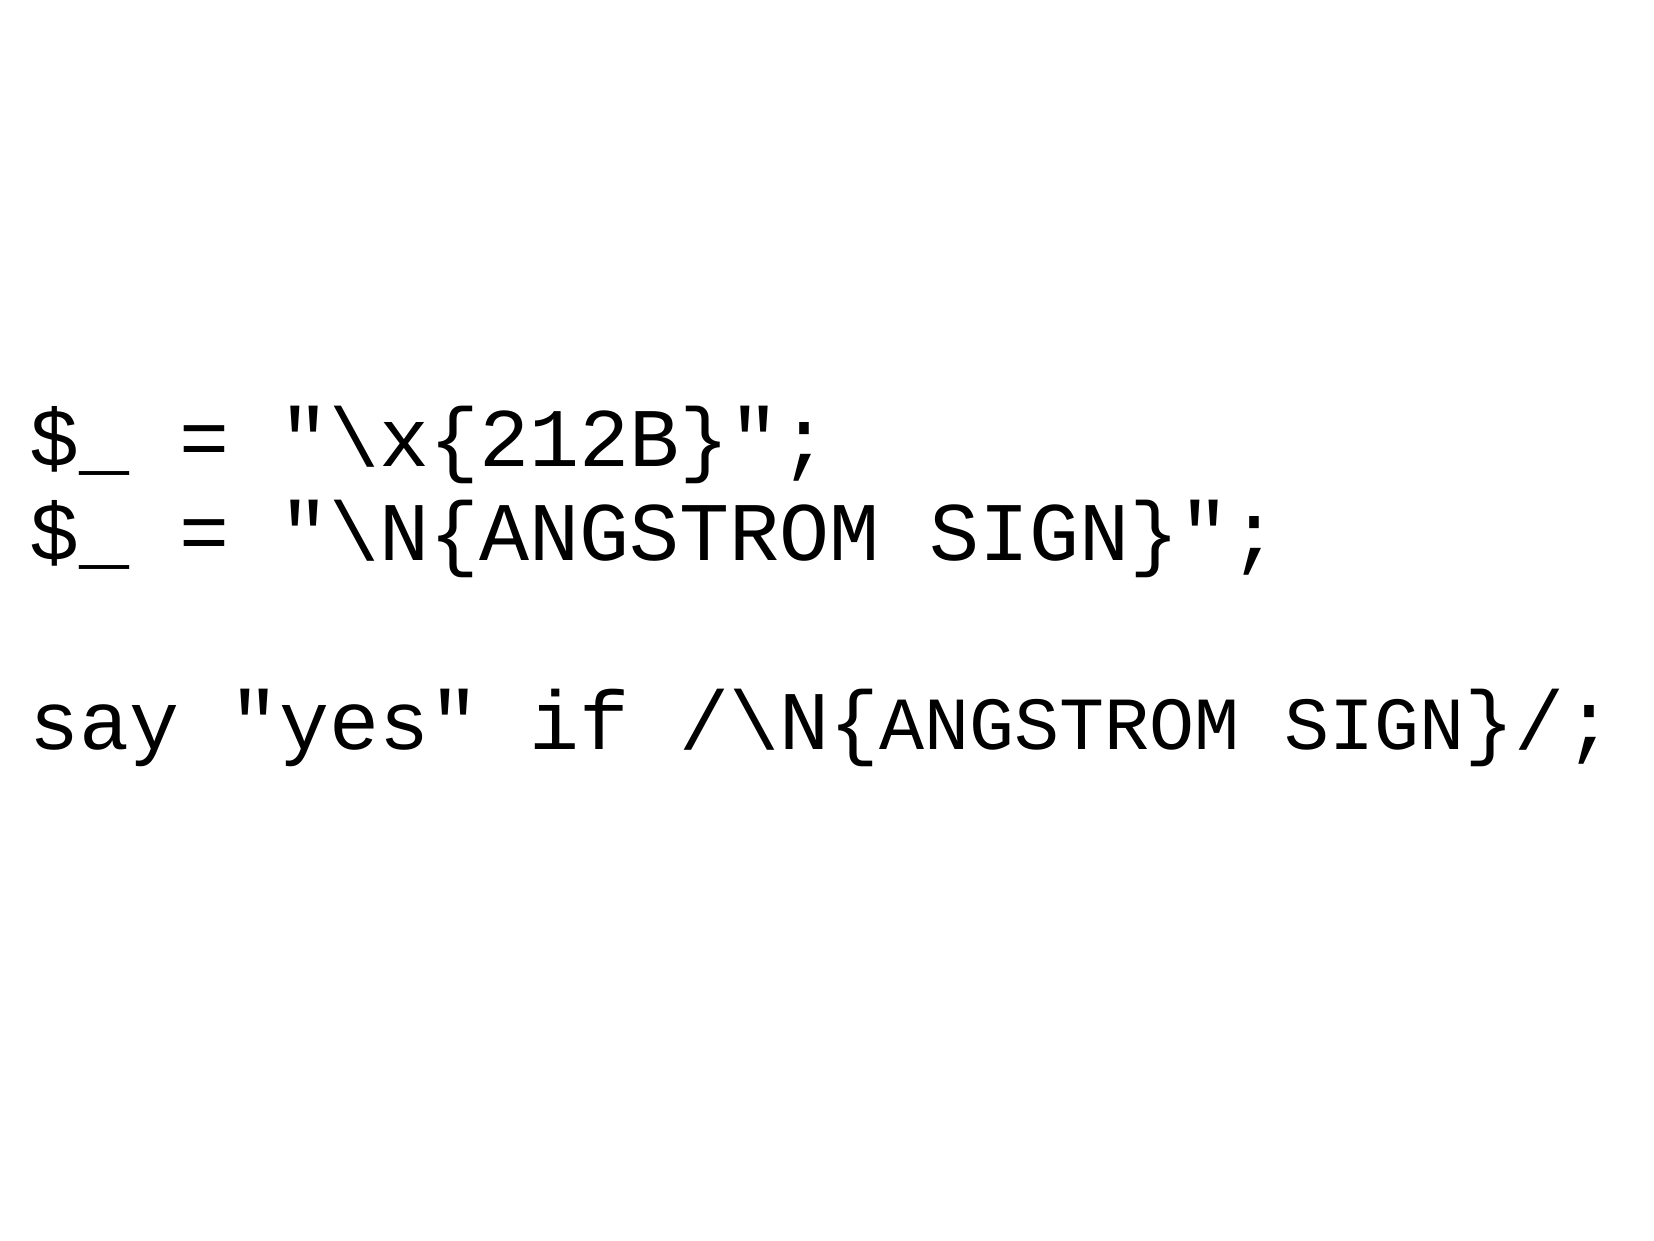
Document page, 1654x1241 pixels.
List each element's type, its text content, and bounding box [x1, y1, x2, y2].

title $_ = "\x{212B}"; $_ = "\N{ANGSTROM SIGN}"; say "yes" if /\N{ANGSTROM SIGN}/; [29, 56, 1654, 1115]
